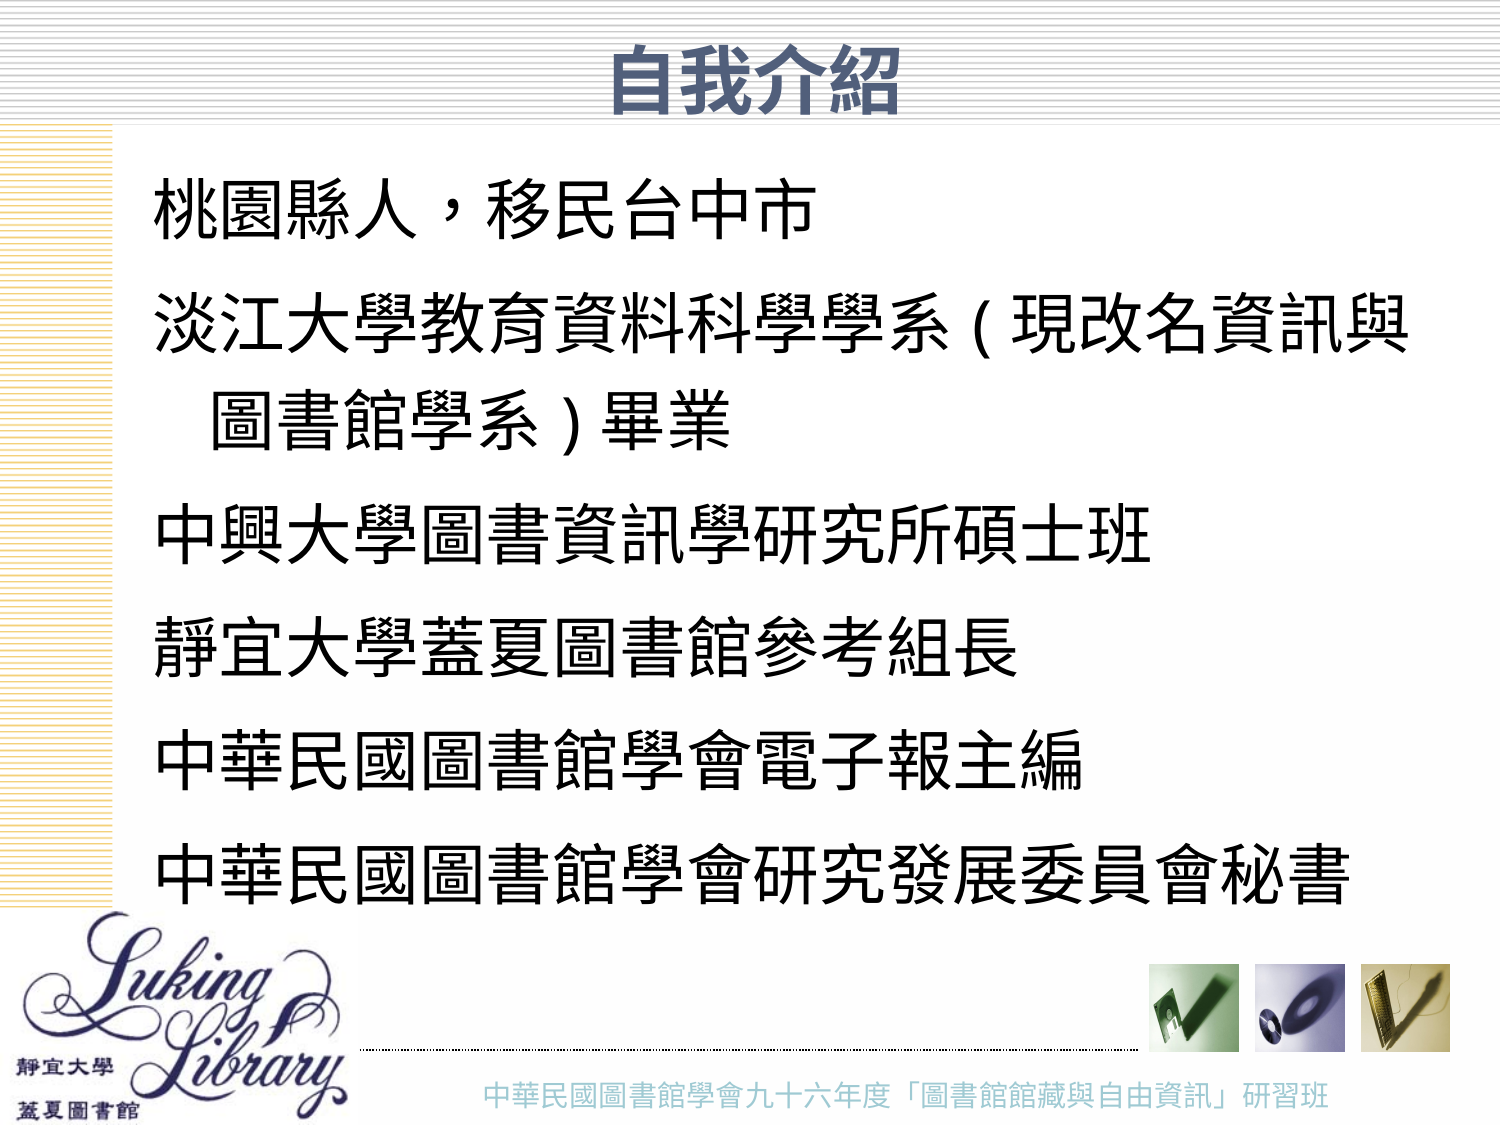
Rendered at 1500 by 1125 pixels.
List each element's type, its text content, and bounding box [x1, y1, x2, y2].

title 自我介紹 [74, 22, 1433, 128]
list 桃園縣人，移民台中市 淡江大學教育資料科學學系(現改名資訊與圖書館學系)畢業 中興大學圖書資訊學研究所碩士班 靜宜大學蓋夏圖書館參考組長 中華民國圖書館學會電子報主編 中華民國圖書館學會研究發展委員會秘書 [137, 149, 1447, 1013]
picture [1255, 1013, 1345, 1052]
picture [1149, 1013, 1239, 1052]
picture [0, 0, 1500, 1125]
picture [1361, 964, 1450, 1052]
